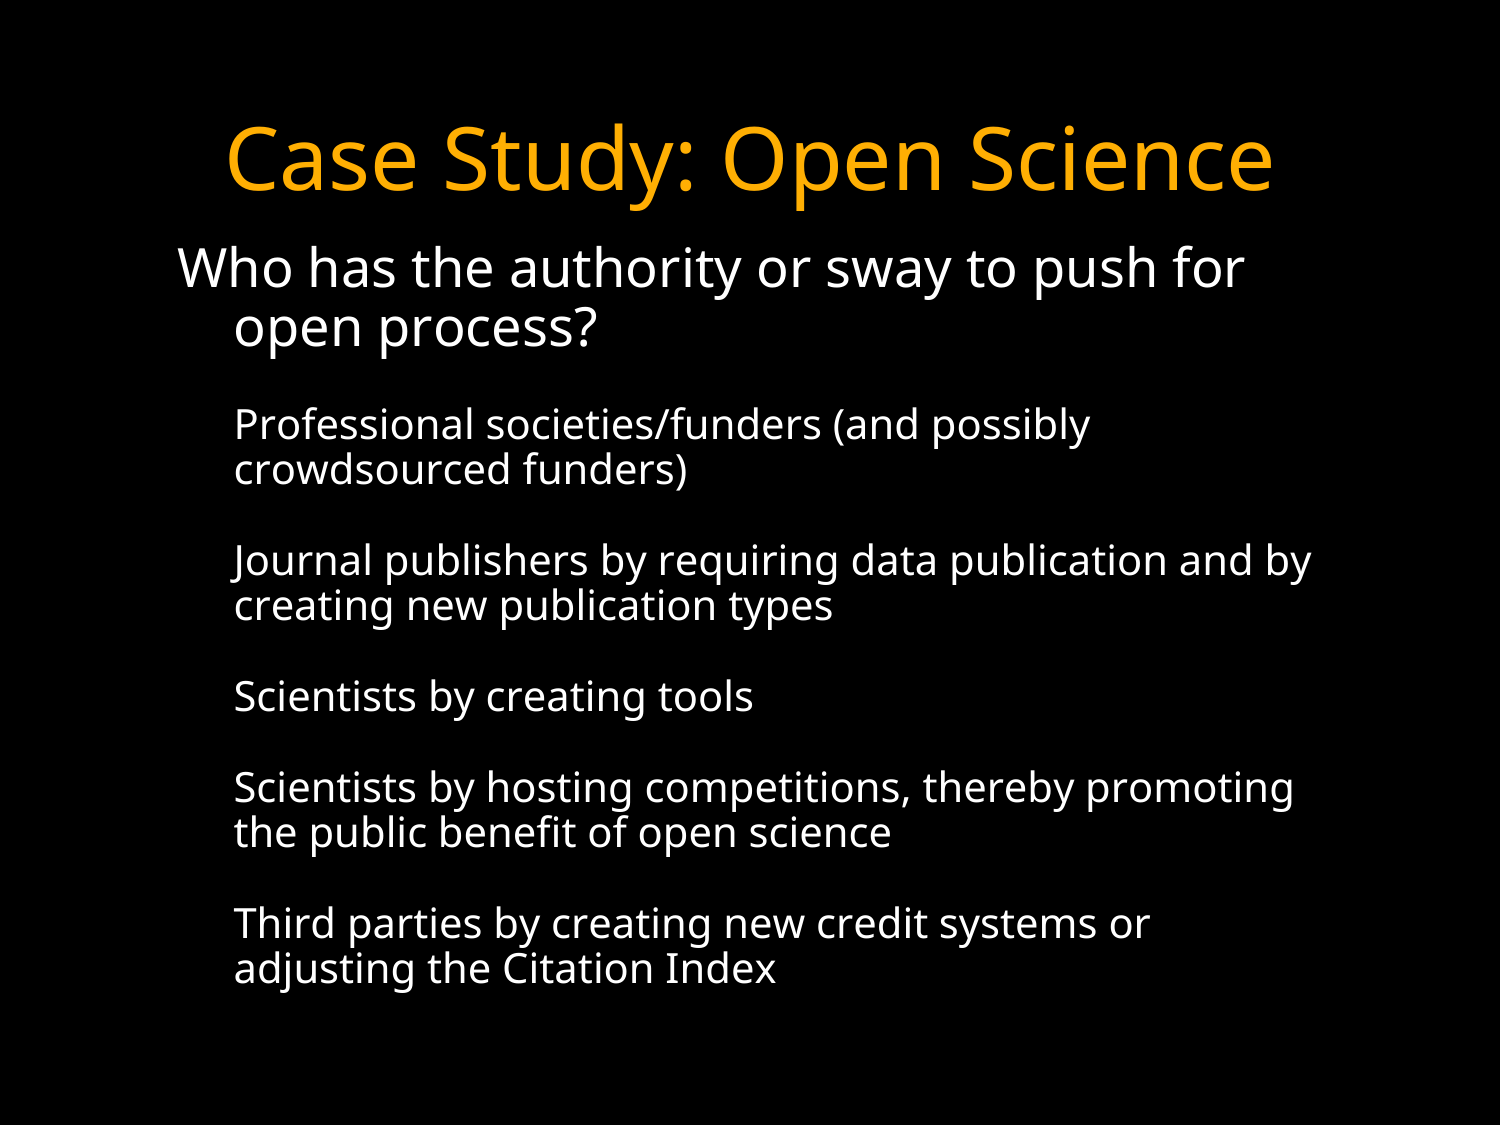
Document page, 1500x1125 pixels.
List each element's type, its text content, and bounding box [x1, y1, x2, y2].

title Case Study: Open Science [100, 95, 1400, 226]
list Who has the authority or sway to push for open process? Professional societies/funders (and possibly crowdsourced funders) Journal publishers by requiring data publication and by creating new publication types Scientists by creating tools Scientists by hosting competitions, thereby promoting the public benefit of open science Third parties by creating new credit systems or adjusting the Citation Index [162, 233, 1338, 1125]
